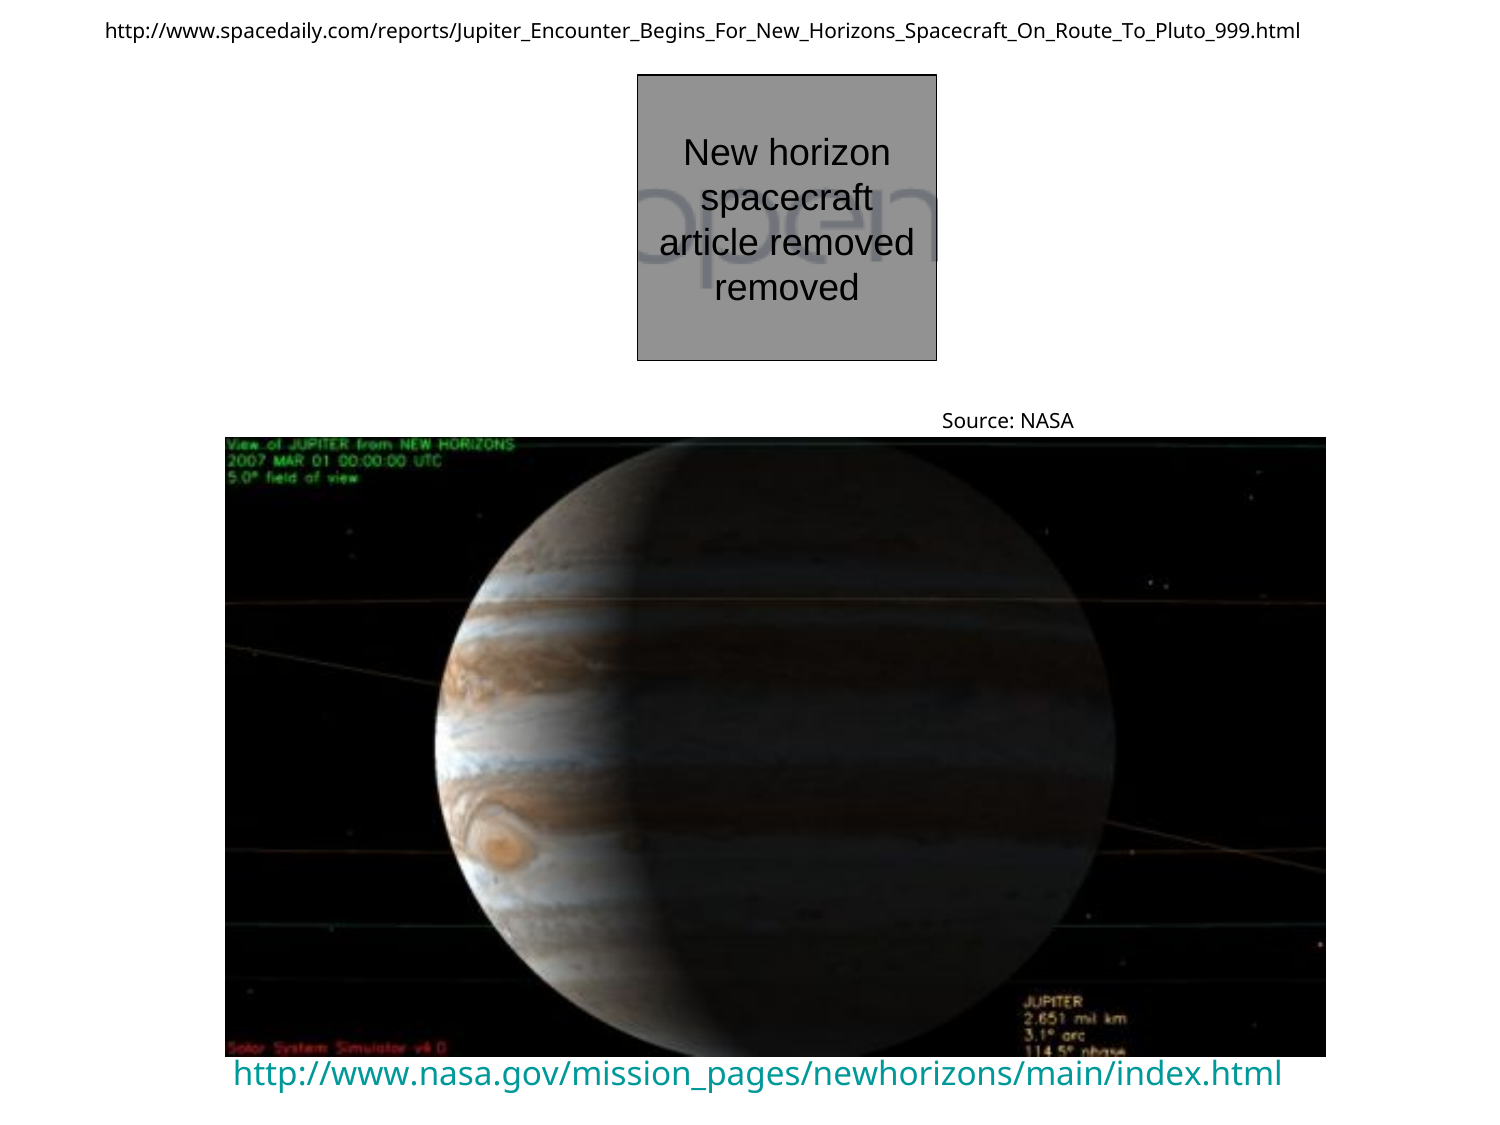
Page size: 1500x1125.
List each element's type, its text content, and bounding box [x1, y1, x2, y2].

picture [225, 437, 1326, 1057]
text_box Source: NASA [927, 399, 1089, 441]
text_box New horizon spacecraft article removed removed [637, 74, 937, 361]
text_box http://www.nasa.gov/mission_pages/newhorizons/main/index.html [218, 1043, 1300, 1105]
text_box http://www.spacedaily.com/reports/Jupiter_Encounter_Begins_For_New_Horizons_Spacecraft_On_Route_To_Pluto_999.html [90, 9, 1316, 51]
